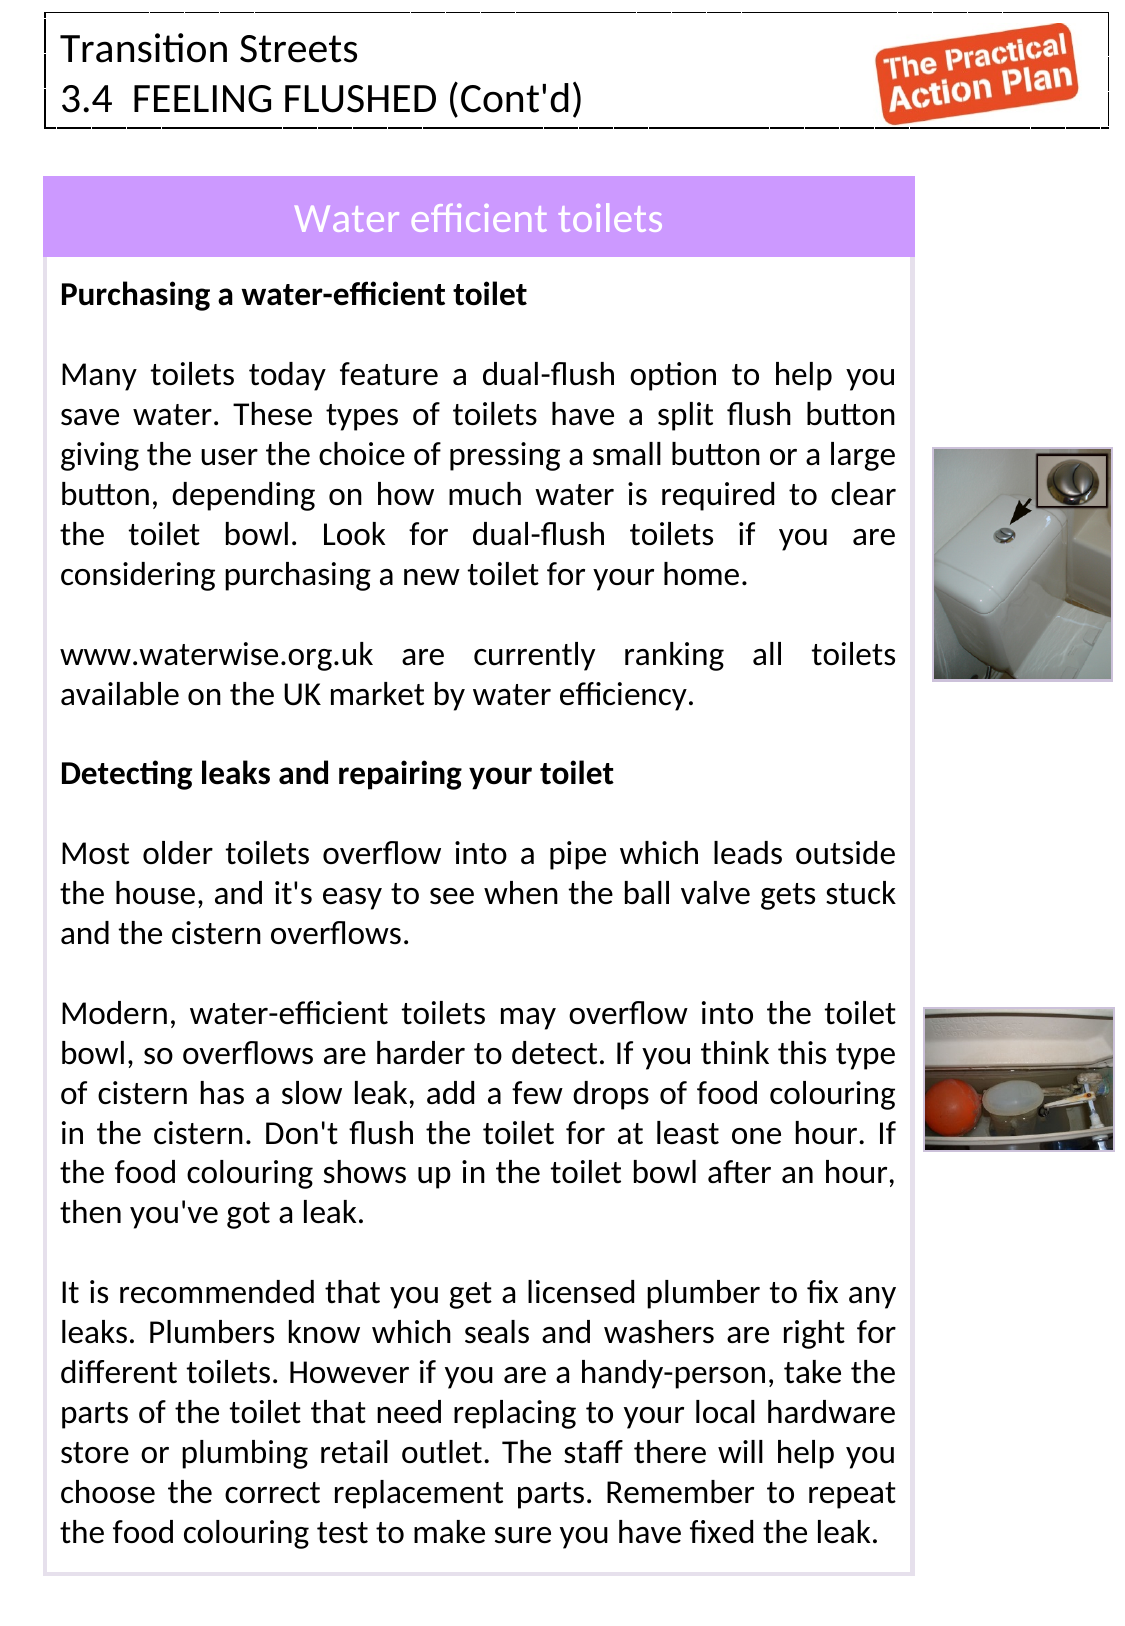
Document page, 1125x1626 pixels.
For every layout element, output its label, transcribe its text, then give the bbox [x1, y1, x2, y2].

text_box Transition Streets 3.4 FEELING FLUSHED (Cont'd) [45, 12, 1109, 129]
picture [924, 1009, 1113, 1150]
picture [934, 449, 1112, 680]
text_box Purchasing a water-efficient toilet Many toilets today feature a dual-flush option to help you save water. These types of toilets have a split flush button giving the user the choice of pressing a small button or a large button, depending on how much water is required to clear the toilet bowl. Look for dual-flush toilets if you are considering purchasing a new toilet for your home. www.waterwise.org.uk are currently ranking all toilets available on the UK market by water efficiency. Detecting leaks and repairing your toilet Most older toilets overflow into a pipe which leads outside the house, and it's easy to see when the ball valve gets stuck and the cistern overflows. Modern, water-efficient toilets may overflow into the toilet bowl, so overflows are harder to detect. If you think this type of cistern has a slow leak, add a few drops of food colouring in the cistern. Don't flush the toilet for at least one hour. If the food colouring shows up in the toilet bowl after an hour, then you've got a leak. It is recommended that you get a licensed plumber to fix any leaks. Plumbers know which seals and washers are right for different toilets. However if you are a handy-person, take the parts of the toilet that need replacing to your local hardware store or plumbing retail outlet. The staff there will help you choose the correct replacement parts. Remember to repeat the food colouring test to make sure you have fixed the leak. [45, 255, 913, 1575]
text_box Water efficient toilets [45, 177, 913, 255]
